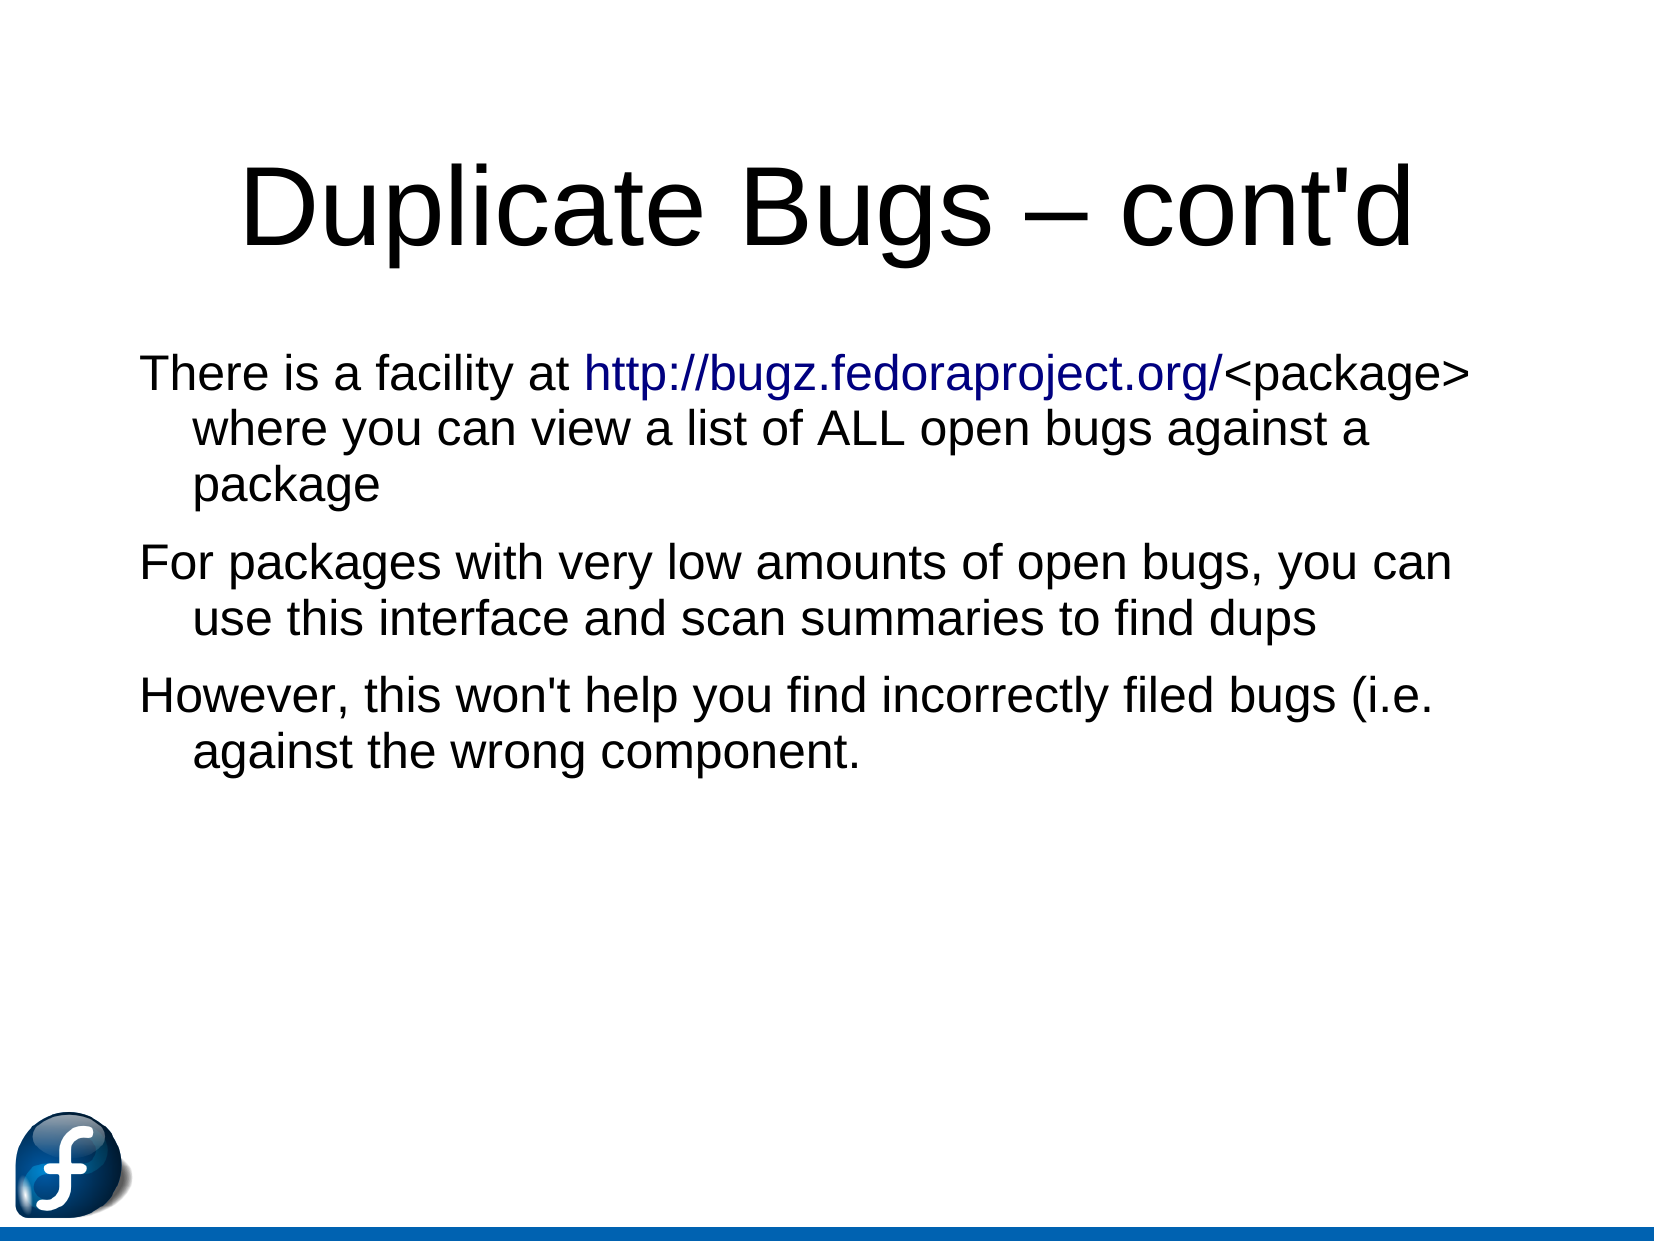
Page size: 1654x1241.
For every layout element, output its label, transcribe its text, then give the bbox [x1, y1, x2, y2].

title Duplicate Bugs – cont'd [121, 102, 1533, 311]
picture [11, 1105, 133, 1227]
list There is a facility at http://bugz.fedoraproject.org/<package> where you can view a list of ALL open bugs against a package For packages with very low amounts of open bugs, you can use this interface and scan summaries to find dups However, this won't help you find incorrectly filed bugs (i.e. against the wrong component. [121, 344, 1533, 1127]
